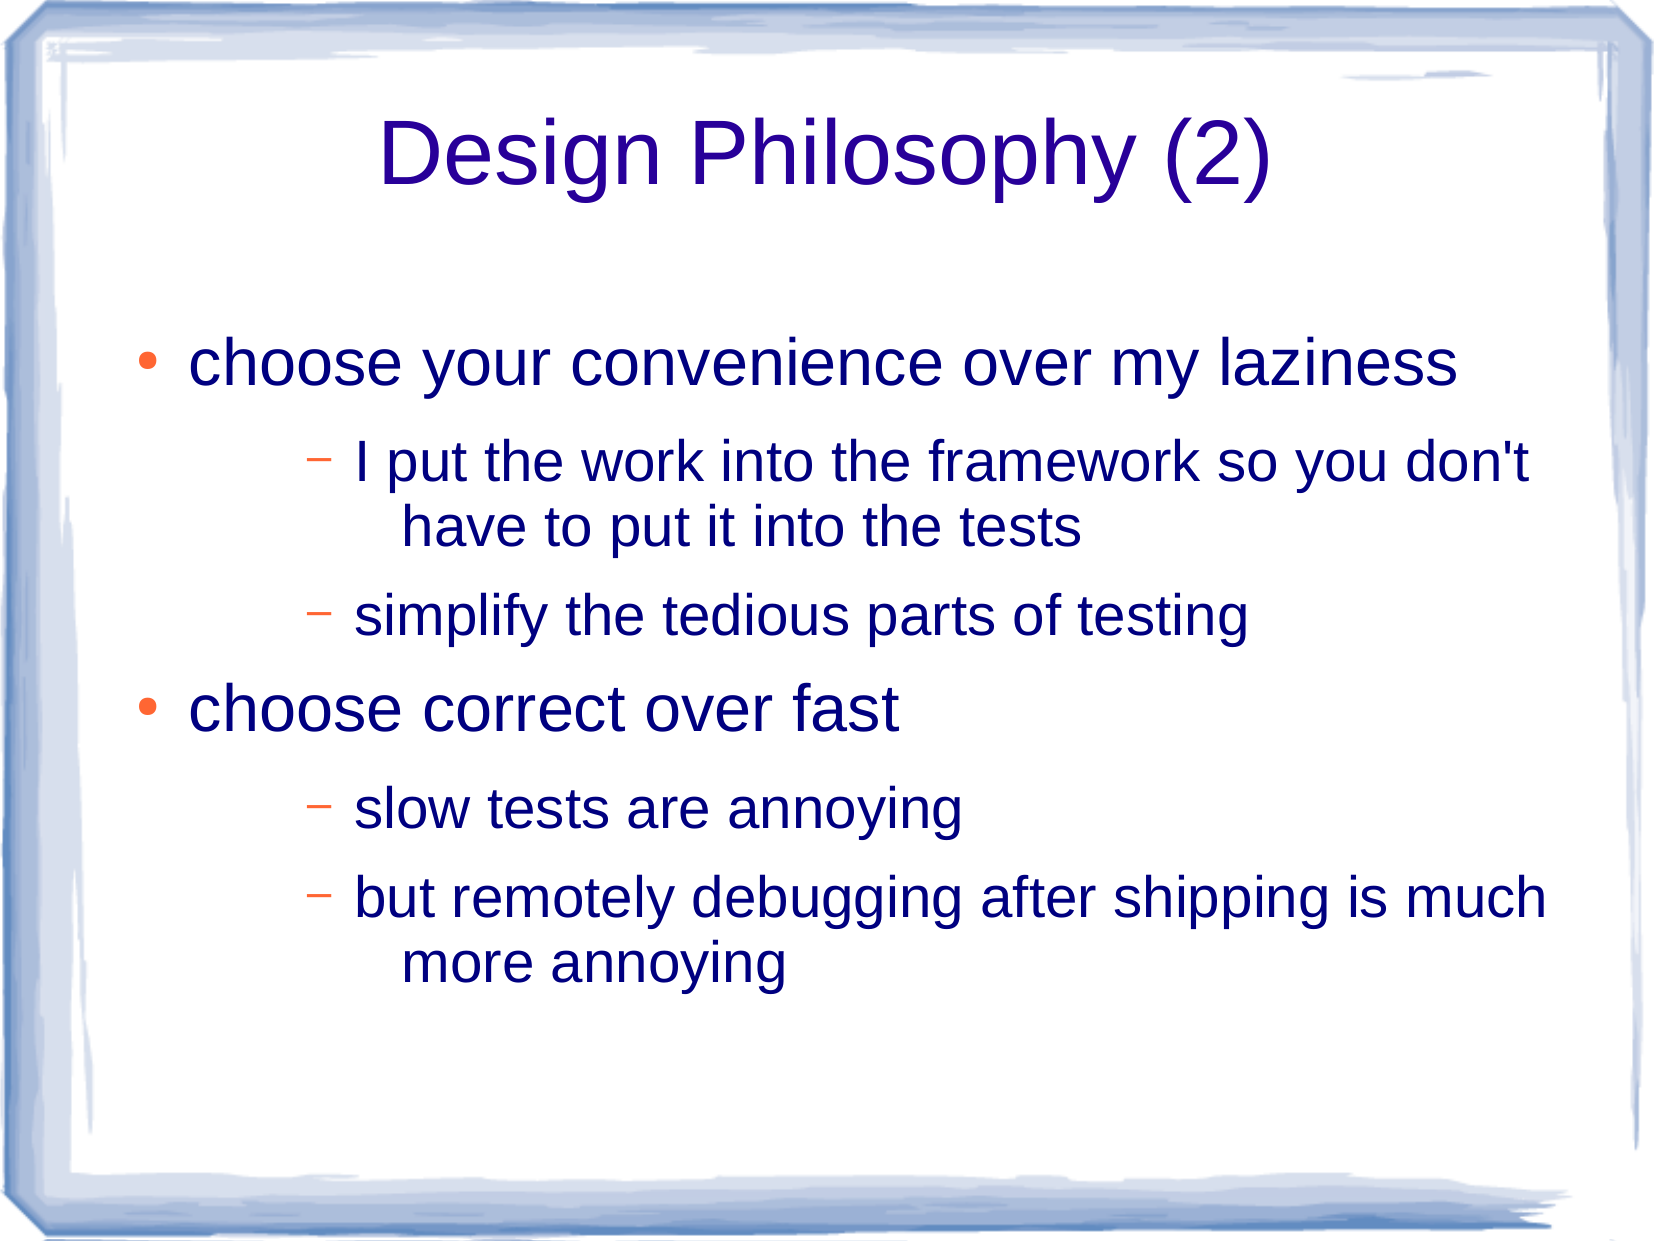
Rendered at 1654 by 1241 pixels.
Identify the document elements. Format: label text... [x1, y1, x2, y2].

picture [0, 0, 1654, 1241]
title Design Philosophy (2) [82, 56, 1571, 250]
list choose your convenience over my laziness I put the work into the framework so you don't have to put it into the tests simplify the tedious parts of testing choose correct over fast slow tests are annoying but remotely debugging after shipping is much more annoying [118, 324, 1571, 1129]
